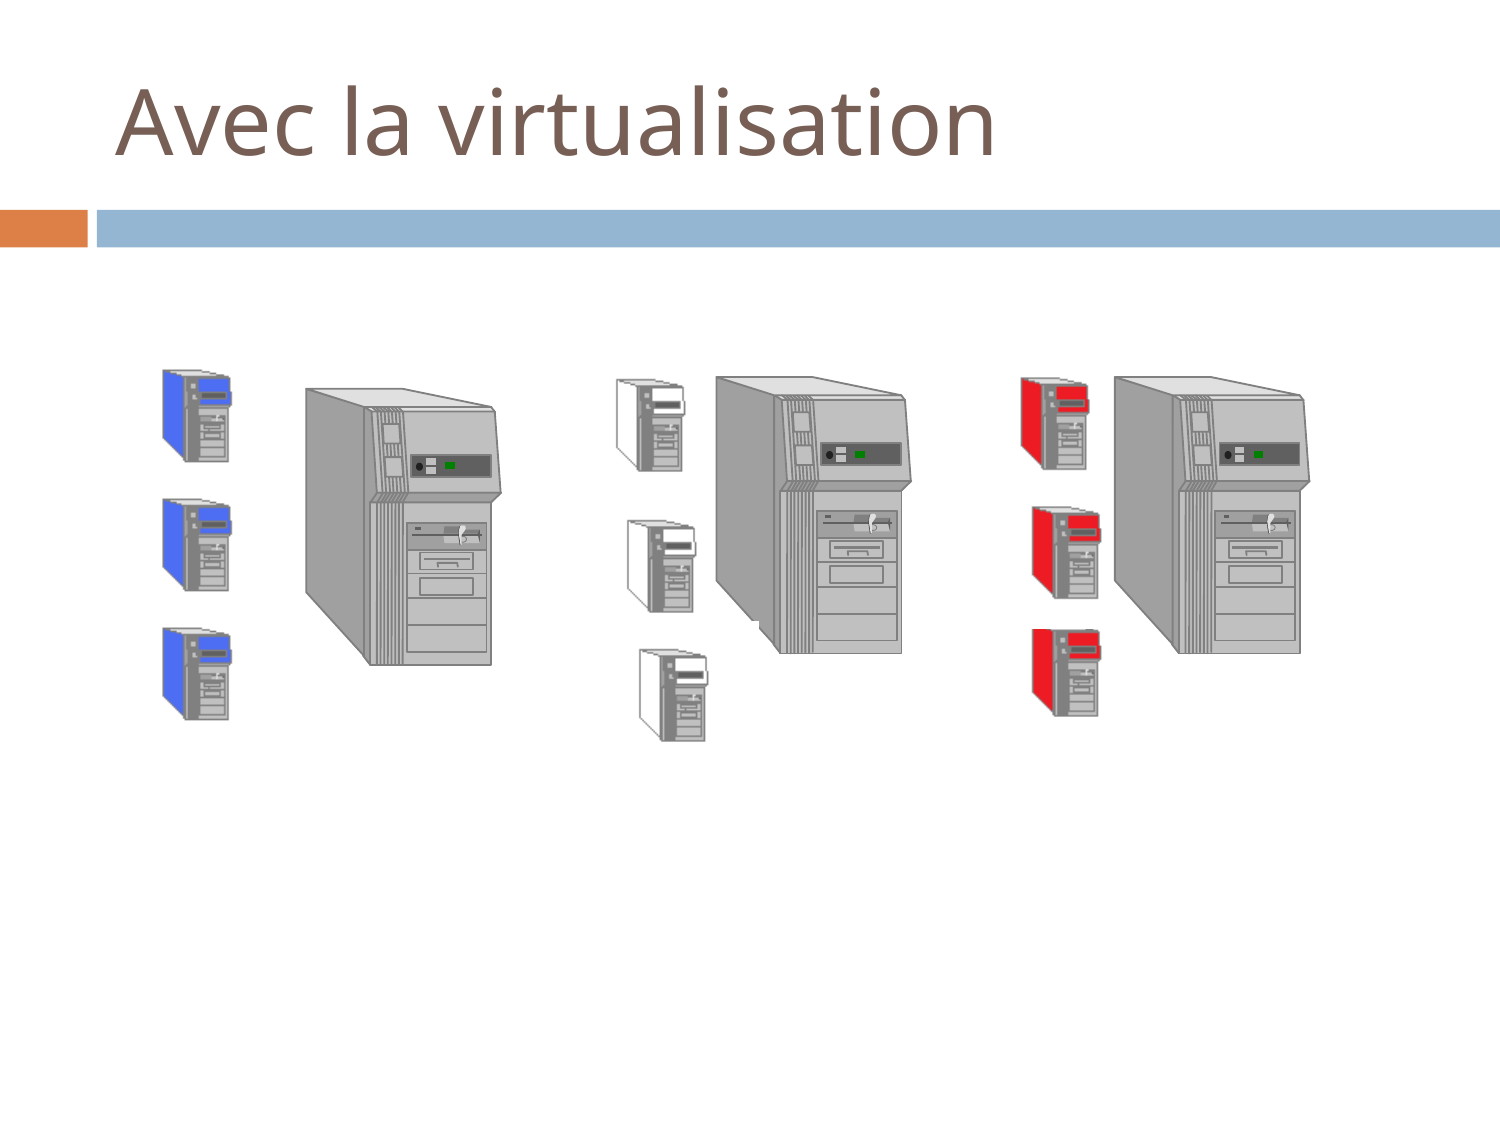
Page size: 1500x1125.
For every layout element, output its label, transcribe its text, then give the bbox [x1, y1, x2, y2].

chart [304, 386, 504, 668]
picture [128, 351, 267, 741]
picture [996, 351, 1130, 747]
chart [714, 375, 915, 657]
chart [1113, 375, 1313, 657]
picture [574, 351, 759, 764]
title Avec la virtualisation [100, 37, 1438, 201]
